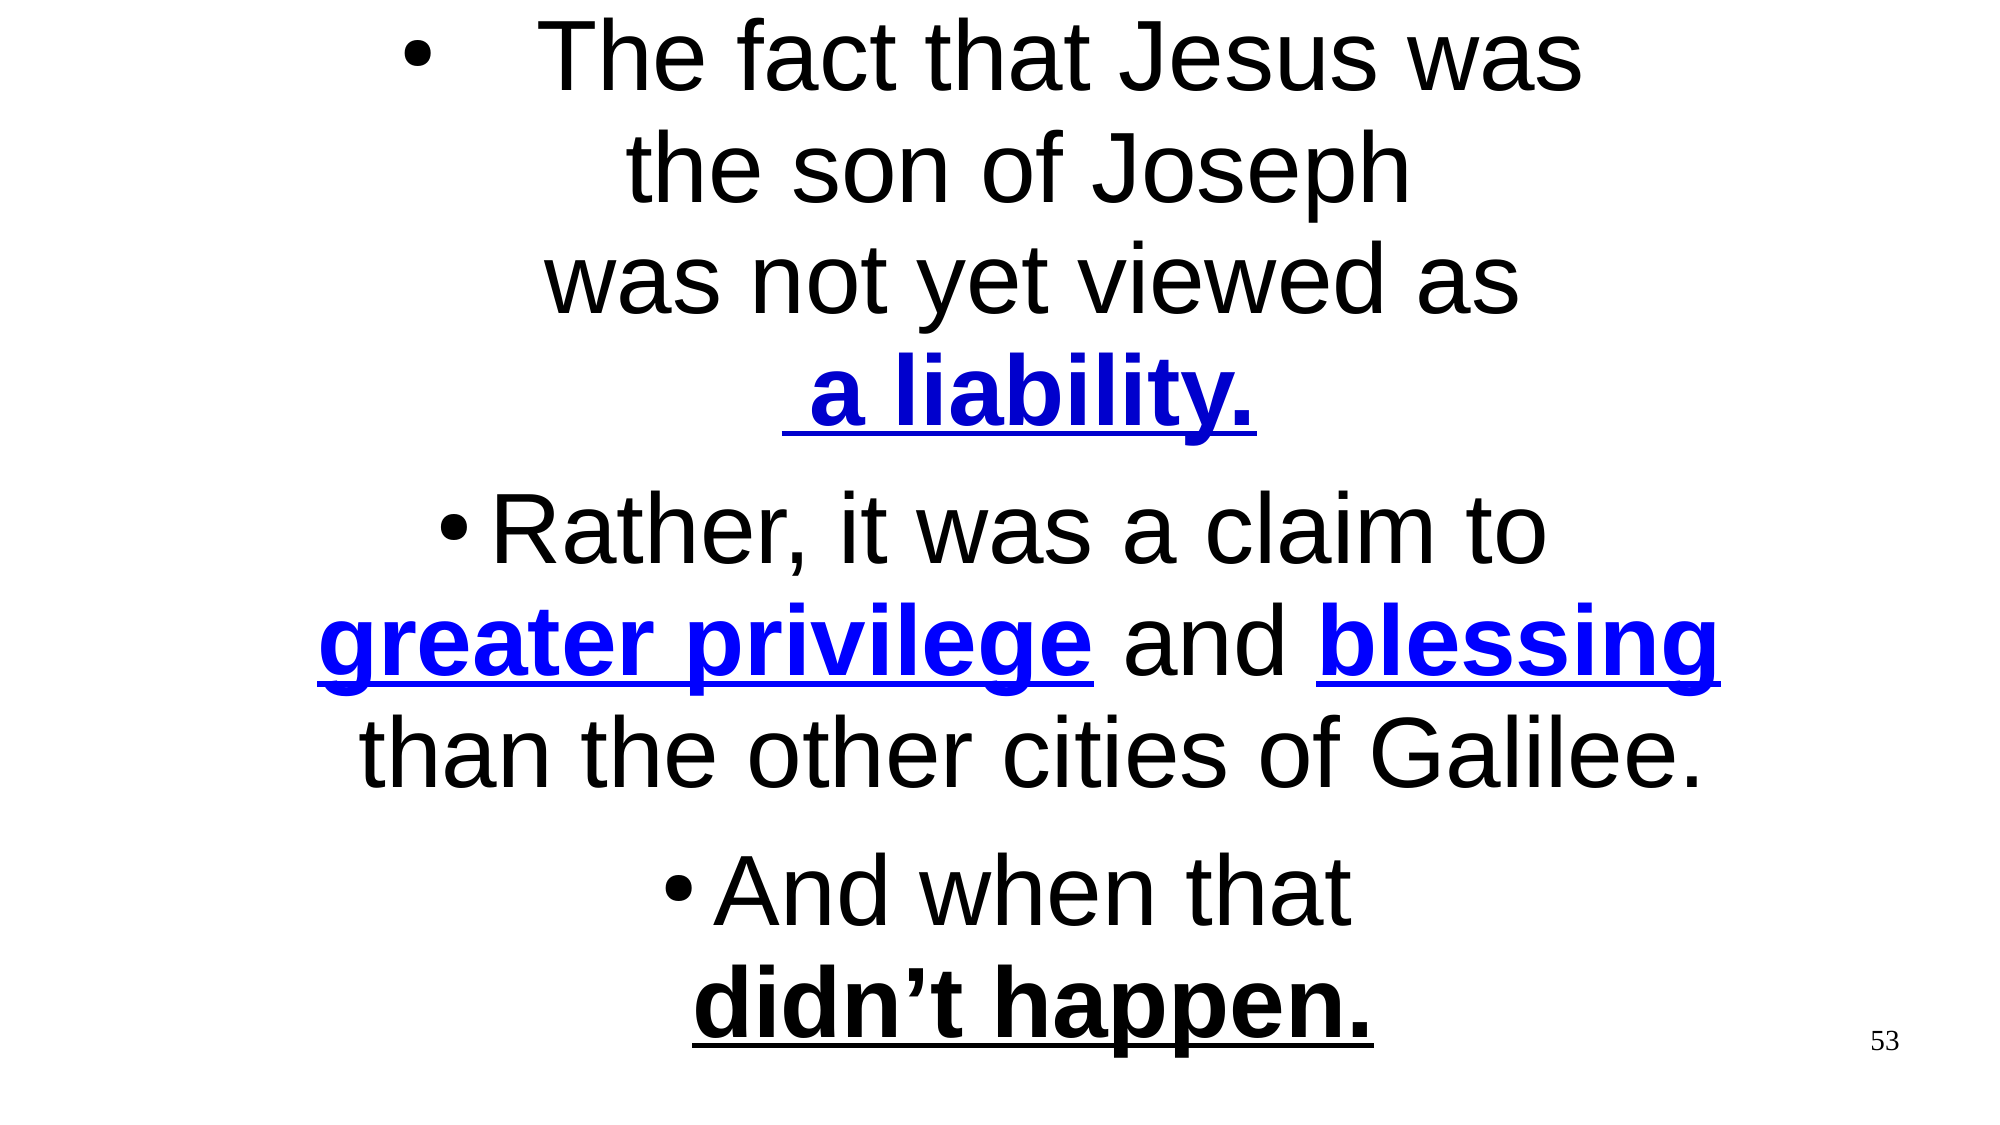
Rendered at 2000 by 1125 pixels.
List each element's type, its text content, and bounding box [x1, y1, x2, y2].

list The fact that Jesus was the son of Joseph was not yet viewed as a liability. Rather, it was a claim to greater privilege and blessing than the other cities of Galilee. And when that didn’t happen. [0, 0, 1996, 1123]
